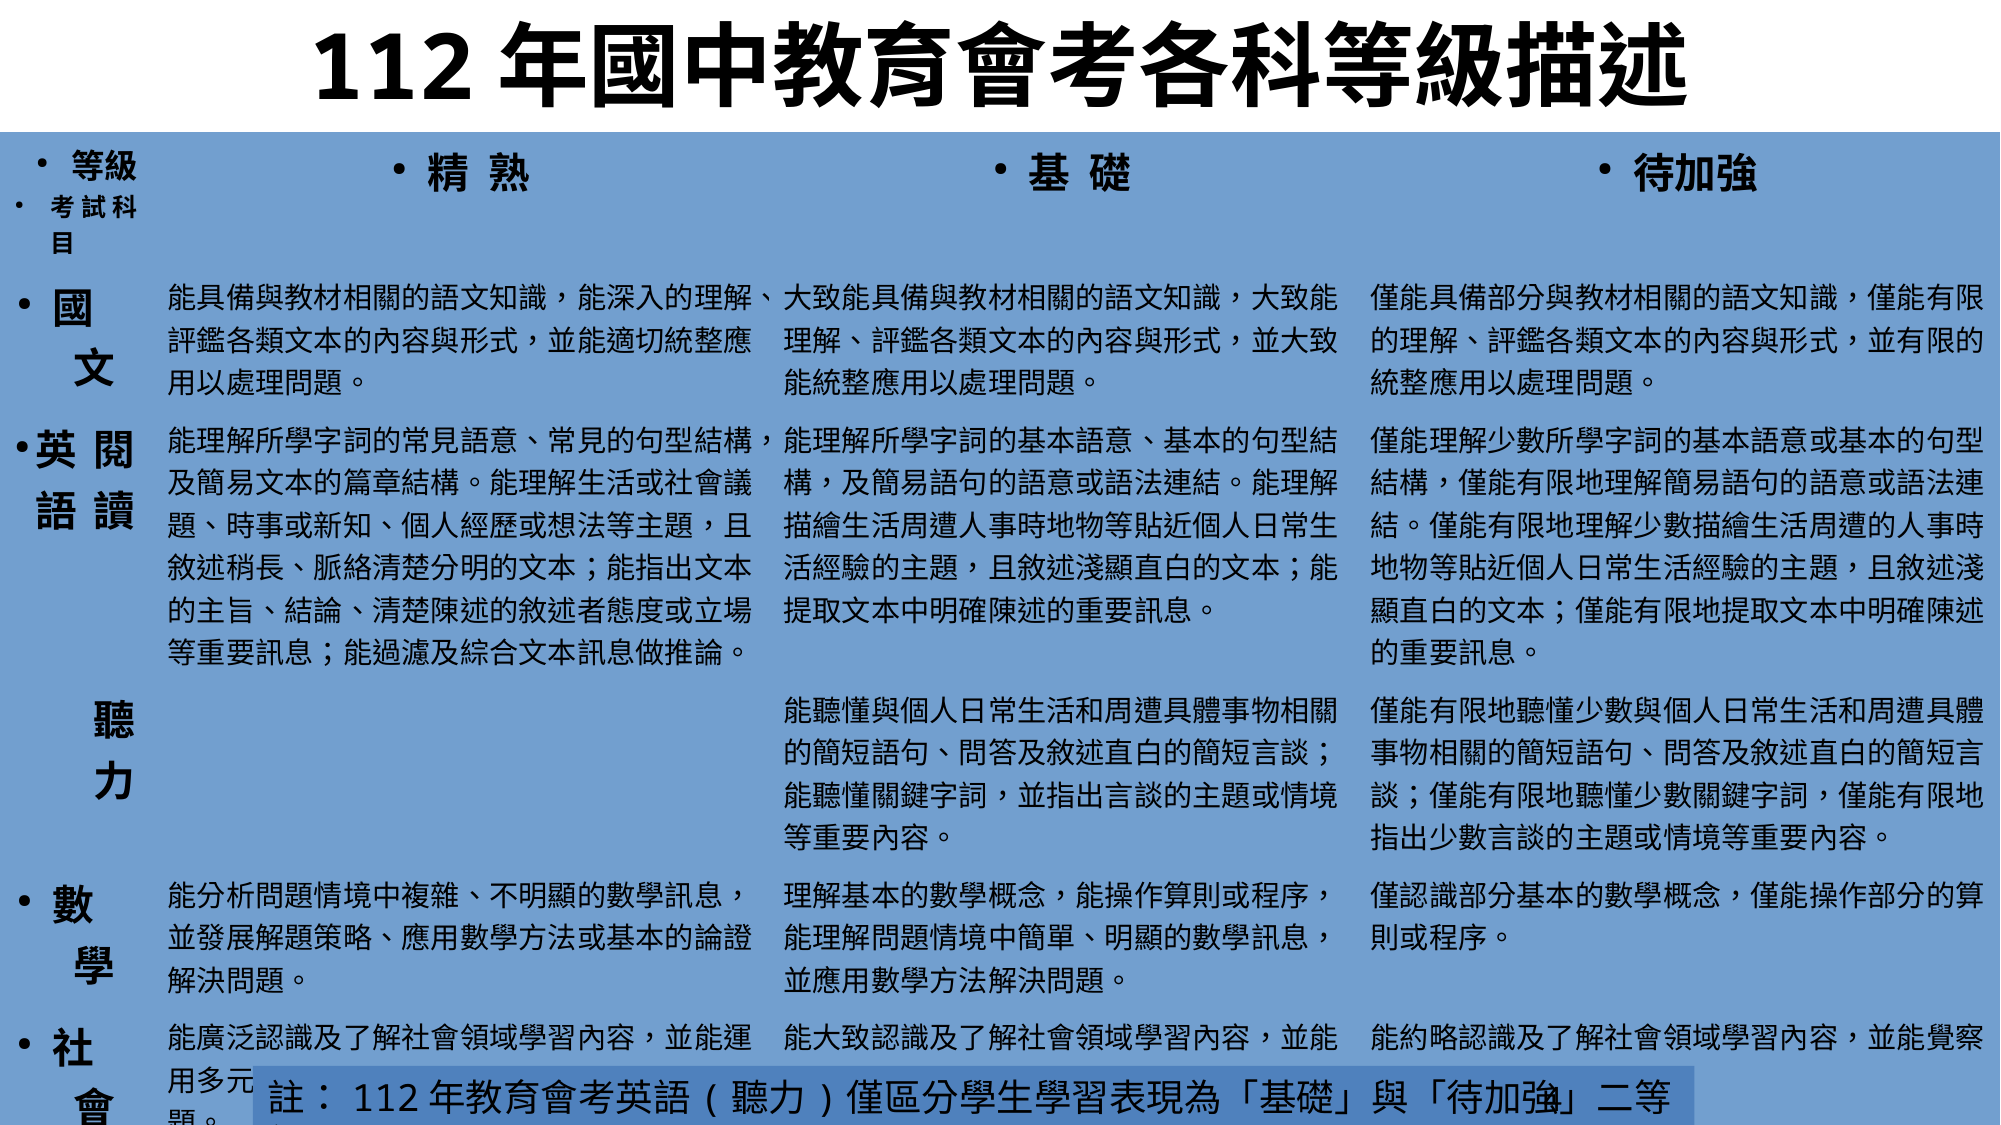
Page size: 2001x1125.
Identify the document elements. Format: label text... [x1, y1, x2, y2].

text_box 註：112年教育會考英語(聽力)僅區分學生學習表現為「基礎」與「待加強」二等級。 [252, 1065, 1695, 1125]
table_cell 能理解所學字詞的常見語意、常見的句型結構，及簡易文本的篇章結構。能理解生活或社會議題、時事或新知、個人經歷或想法等主題，且敘述稍長、脈絡清楚分明的文本；能指出文本的主旨、結論、清楚陳述的敘述者態度或立場等重要訊息；能過濾及綜合文本訊息做推論。 [153, 410, 769, 680]
table_cell 社 會 [0, 1007, 153, 1125]
table_cell [153, 680, 769, 865]
table_cell 能大致認識及了解社會領域學習內容，並能運用基礎的社會領域知識探究人類生活相關議題。 [769, 1007, 1356, 1065]
table_cell 能具備與教材相關的語文知識，能深入的理解、評鑑各類文本的內容與形式，並能適切統整應用以處理問題。 [153, 268, 769, 410]
table_cell 能理解所學字詞的基本語意、基本的句型結構，及簡易語句的語意或語法連結。能理解描繪生活周遭人事時地物等貼近個人日常生活經驗的主題，且敘述淺顯直白的文本；能提取文本中明確陳述的重要訊息。 [769, 410, 1356, 680]
table_cell 僅能有限地聽懂少數與個人日常生活和周遭具體事物相關的簡短語句、問答及敘述直白的簡短言談；僅能有限地聽懂少數關鍵字詞，僅能有限地指出少數言談的主題或情境等重要內容。 [1356, 680, 2000, 865]
table_cell 數 學 [0, 865, 153, 1007]
table_header 等級 考試科目 [0, 132, 153, 268]
table_cell 理解基本的數學概念，能操作算則或程序，能理解問題情境中簡單、明顯的數學訊息，並應用數學方法解決問題。 [769, 865, 1356, 1007]
table_header 待加強 [1356, 132, 2000, 268]
table_cell 閱讀 [76, 410, 153, 680]
table_cell 能廣泛認識及了解社會領域學習內容，並能運用多元的社會領域知識探究人類生活相關議題。 [153, 1007, 769, 1125]
table_cell 能聽懂與個人日常生活和周遭具體事物相關的簡短語句、問答及敘述直白的簡短言談；能聽懂關鍵字詞，並指出言談的主題或情境等重要內容。 [769, 680, 1356, 865]
table_cell 大致能具備與教材相關的語文知識，大致能理解、評鑑各類文本的內容與形式，並大致能統整應用以處理問題。 [769, 268, 1356, 410]
table_cell 英語 [0, 410, 76, 865]
text_box [1528, 1066, 1995, 1125]
table_cell 能約略認識及了解社會領域學習內容，並能覺察相關訊息。 [1356, 1007, 2000, 1125]
table_header 基 礎 [769, 132, 1356, 268]
table_cell 僅能理解少數所學字詞的基本語意或基本的句型結構，僅能有限地理解簡易語句的語意或語法連結。僅能有限地理解少數描繪生活周遭的人事時地物等貼近個人日常生活經驗的主題，且敘述淺顯直白的文本；僅能有限地提取文本中明確陳述的重要訊息。 [1356, 410, 2000, 680]
title 112年國中教育會考各科等級描述 [137, 0, 1863, 132]
table_cell 聽力 [76, 680, 153, 865]
table_cell 僅能具備部分與教材相關的語文知識，僅能有限的理解、評鑑各類文本的內容與形式，並有限的統整應用以處理問題。 [1356, 268, 2000, 410]
table_cell 僅認識部分基本的數學概念，僅能操作部分的算則或程序。 [1356, 865, 2000, 1007]
table_cell 能分析問題情境中複雜、不明顯的數學訊息，並發展解題策略、應用數學方法或基本的論證解決問題。 [153, 865, 769, 1007]
table_cell 國 文 [0, 268, 153, 410]
table_header 精 熟 [153, 132, 769, 268]
